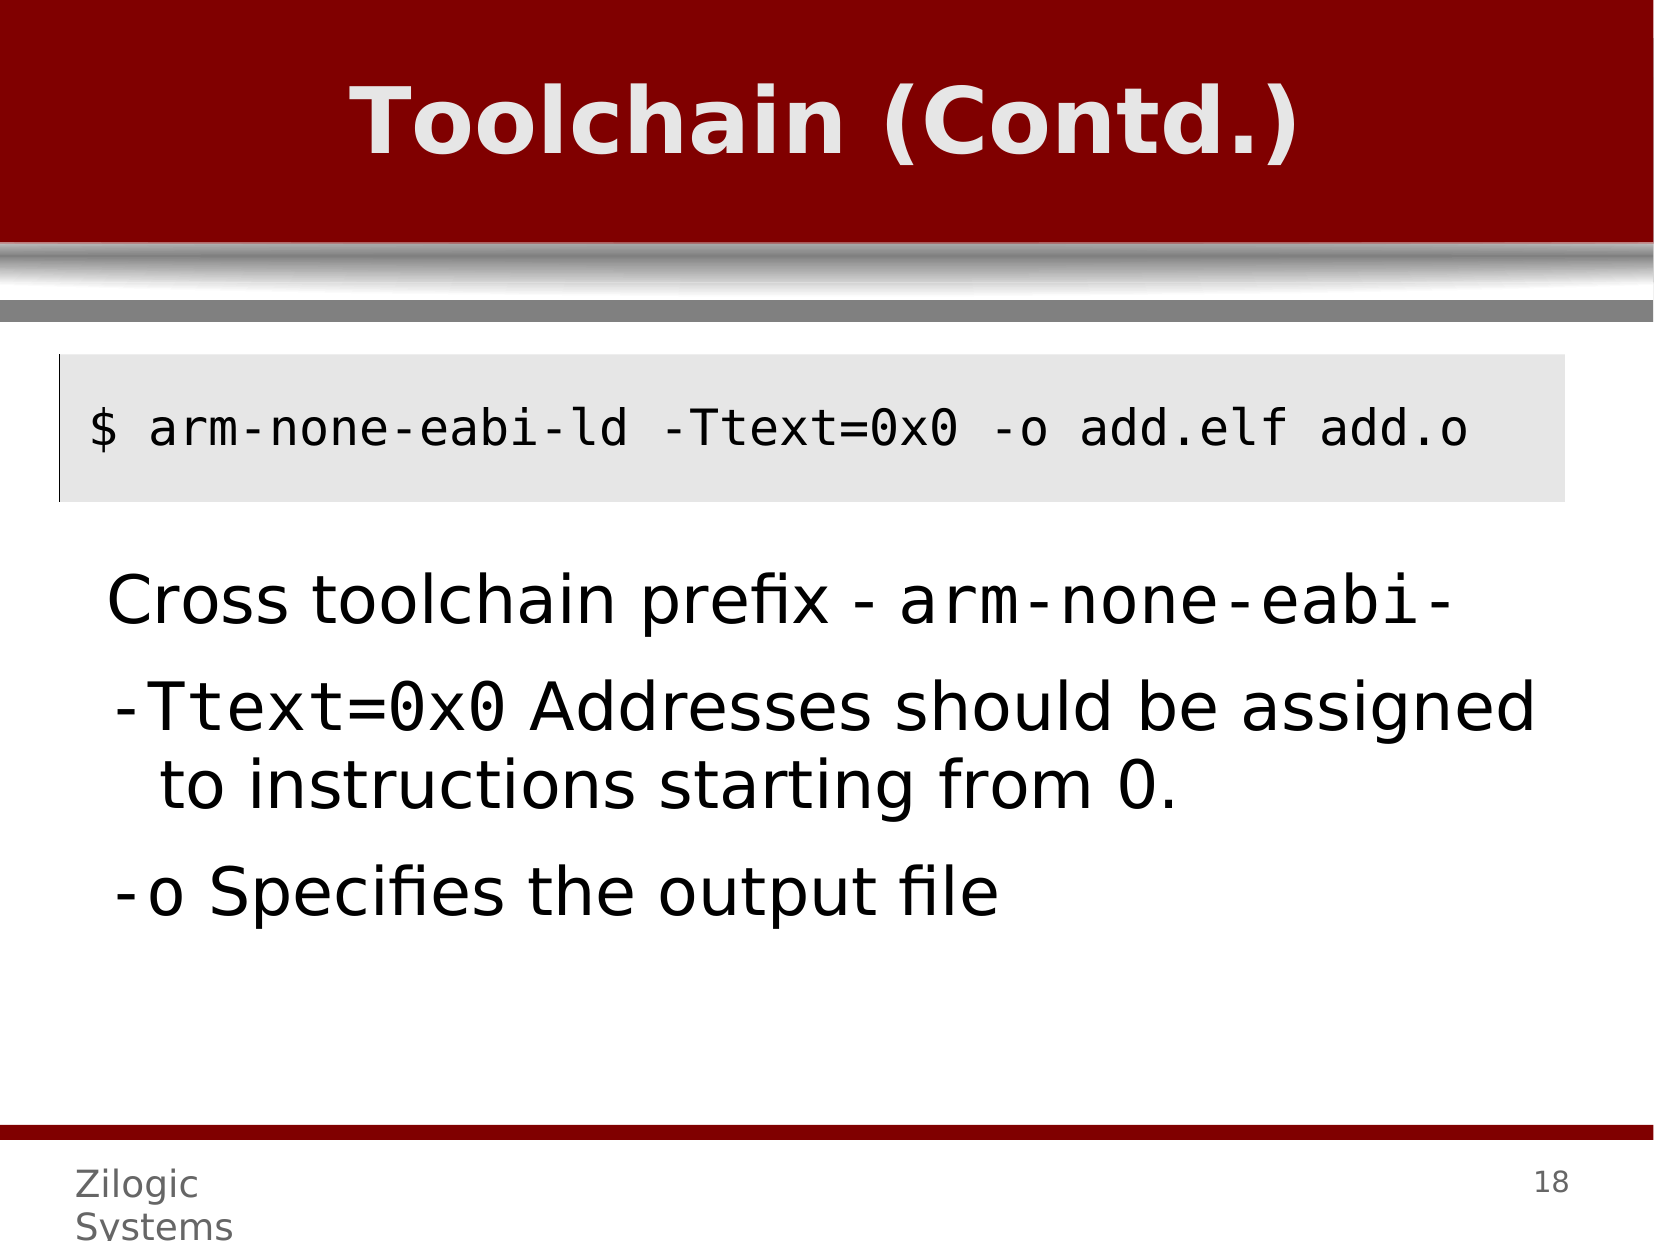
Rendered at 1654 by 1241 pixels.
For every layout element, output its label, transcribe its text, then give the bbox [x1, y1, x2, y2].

title Toolchain (Contd.) [82, 26, 1571, 218]
text_box $ arm-none-eabi-ld -Ttext=0x0 -o add.elf add.o [60, 354, 1565, 502]
list Cross toolchain prefix - arm-none-eabi- -Ttext=0x0 Addresses should be assigned to instructions starting from 0. -o Specifies the output file [88, 561, 1572, 1094]
